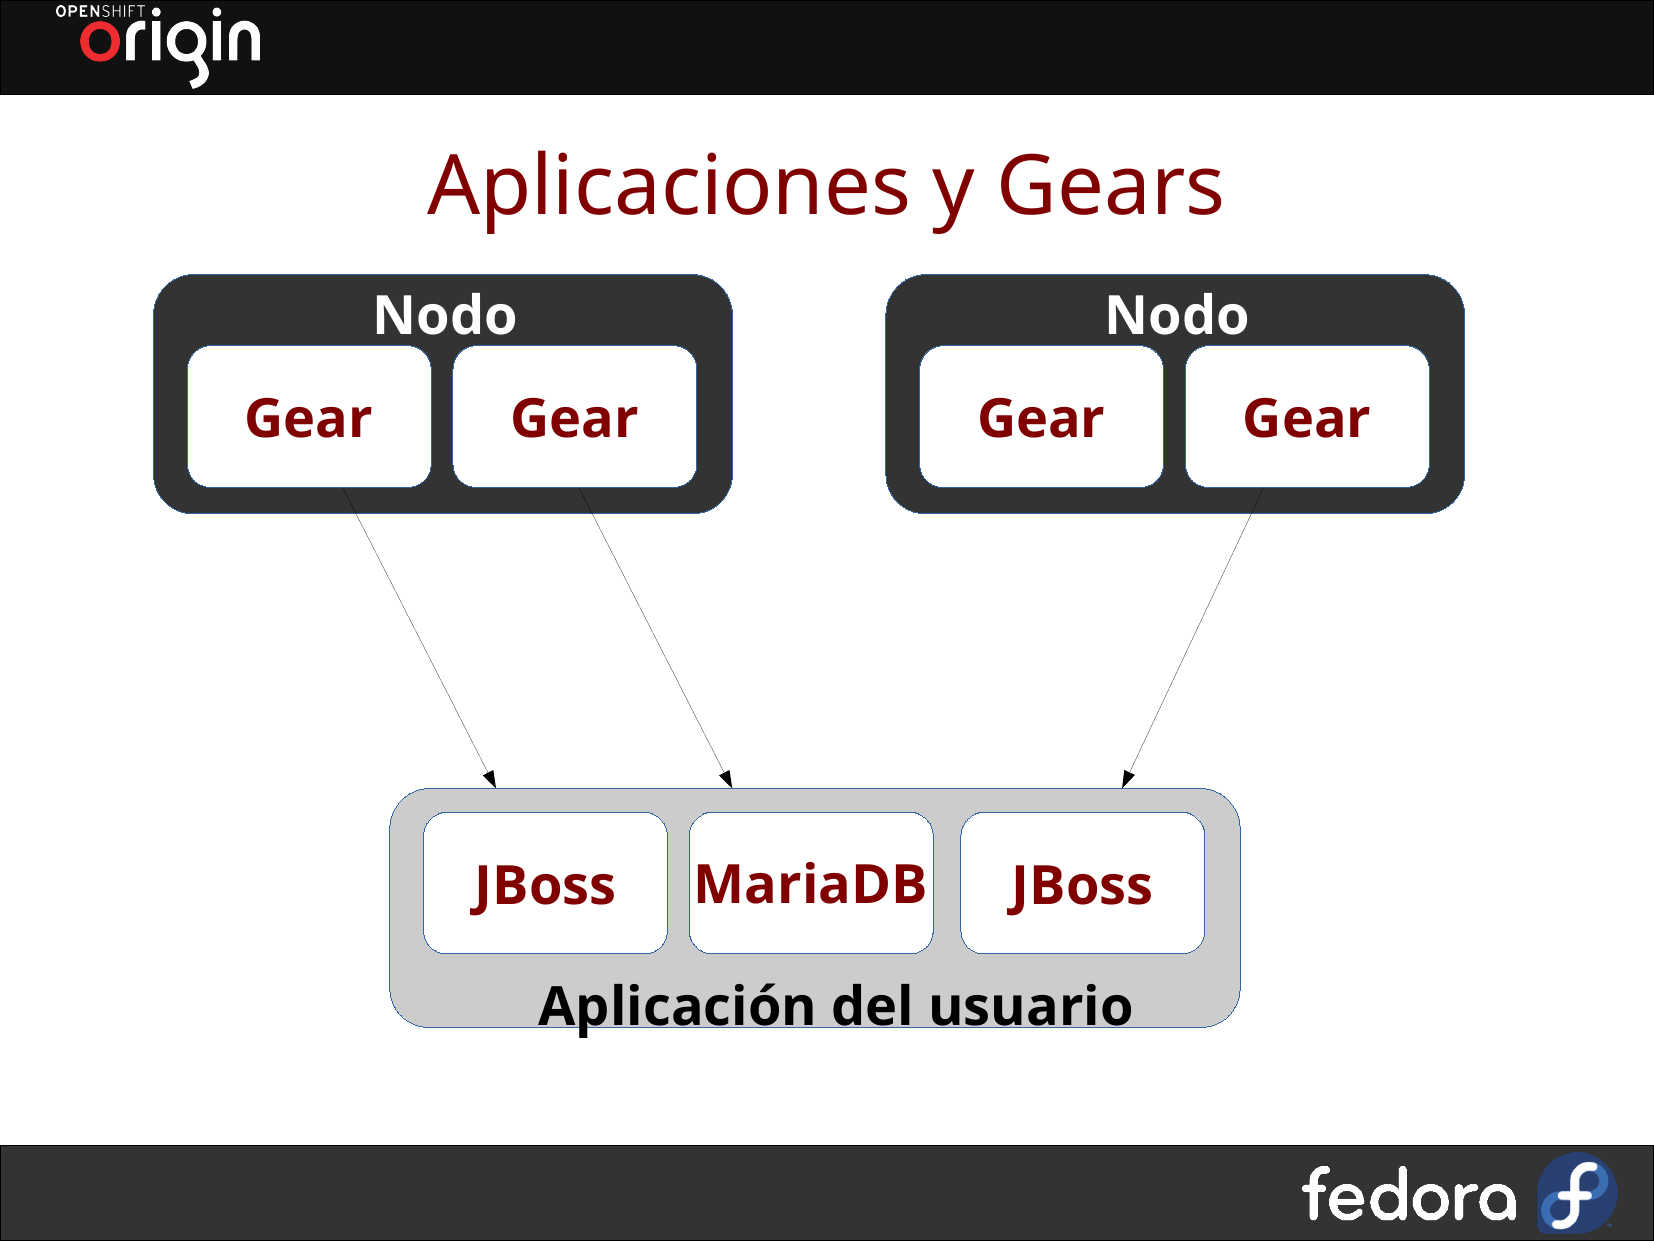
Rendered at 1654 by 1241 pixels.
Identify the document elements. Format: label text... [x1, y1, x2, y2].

text_box Nodo [357, 268, 529, 347]
text_box Gear [452, 345, 697, 488]
text_box JBoss [423, 812, 668, 954]
picture [1299, 1151, 1619, 1235]
text_box [389, 788, 1241, 1028]
text_box [153, 274, 357, 514]
text_box [1252, 274, 1465, 514]
text_box [529, 274, 733, 514]
text_box [344, 347, 591, 514]
text_box [885, 274, 1262, 514]
text_box Nodo [1090, 268, 1261, 347]
picture [56, 5, 260, 89]
text_box Gear [919, 345, 1164, 488]
text_box JBoss [960, 812, 1205, 954]
text_box Aplicación del usuario [523, 959, 1130, 1038]
text_box Gear [1185, 345, 1430, 488]
text_box Gear [187, 345, 432, 488]
text_box MariaDB [689, 812, 934, 954]
title Aplicaciones y Gears [82, 78, 1571, 287]
